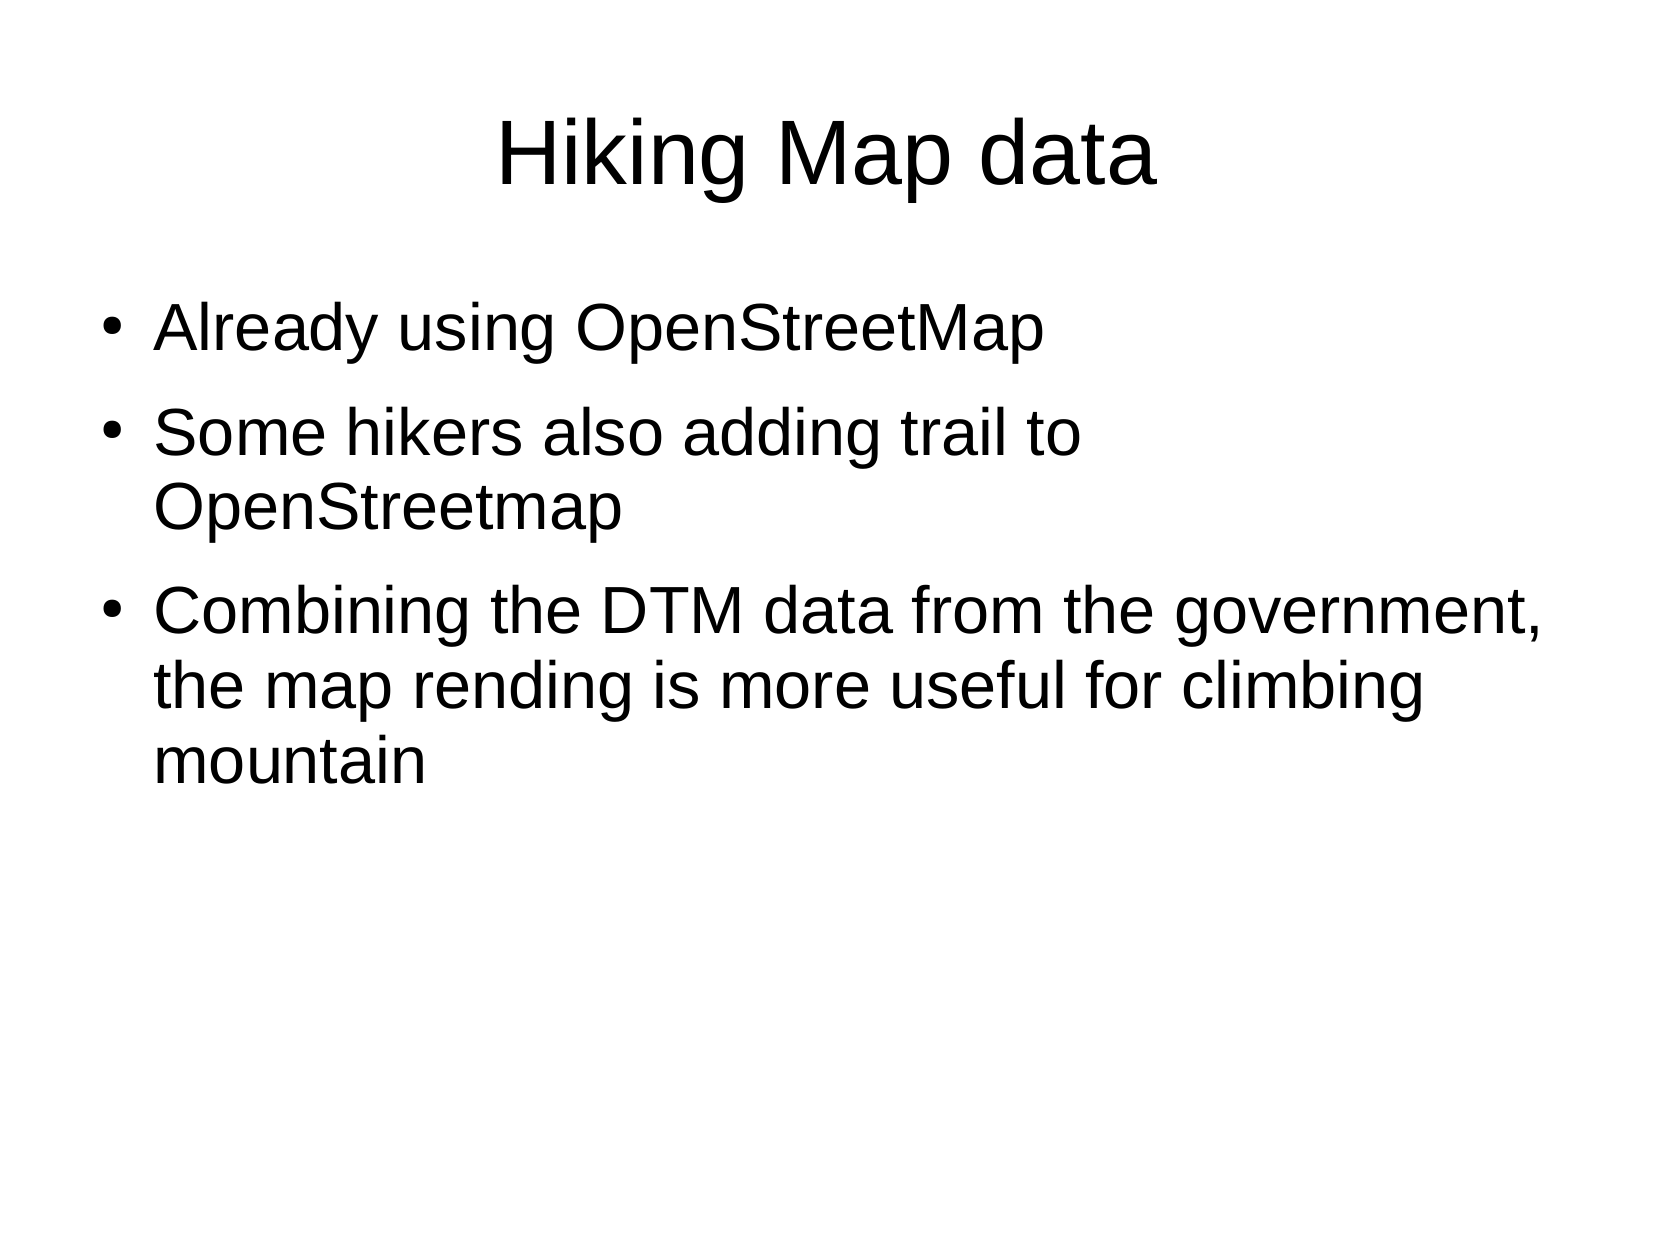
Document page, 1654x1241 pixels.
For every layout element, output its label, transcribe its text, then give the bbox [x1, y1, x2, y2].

list Already using OpenStreetMap Some hikers also adding trail to OpenStreetmap Combining the DTM data from the government, the map rending is more useful for climbing mountain [82, 290, 1571, 1010]
title Hiking Map data [82, 49, 1571, 257]
